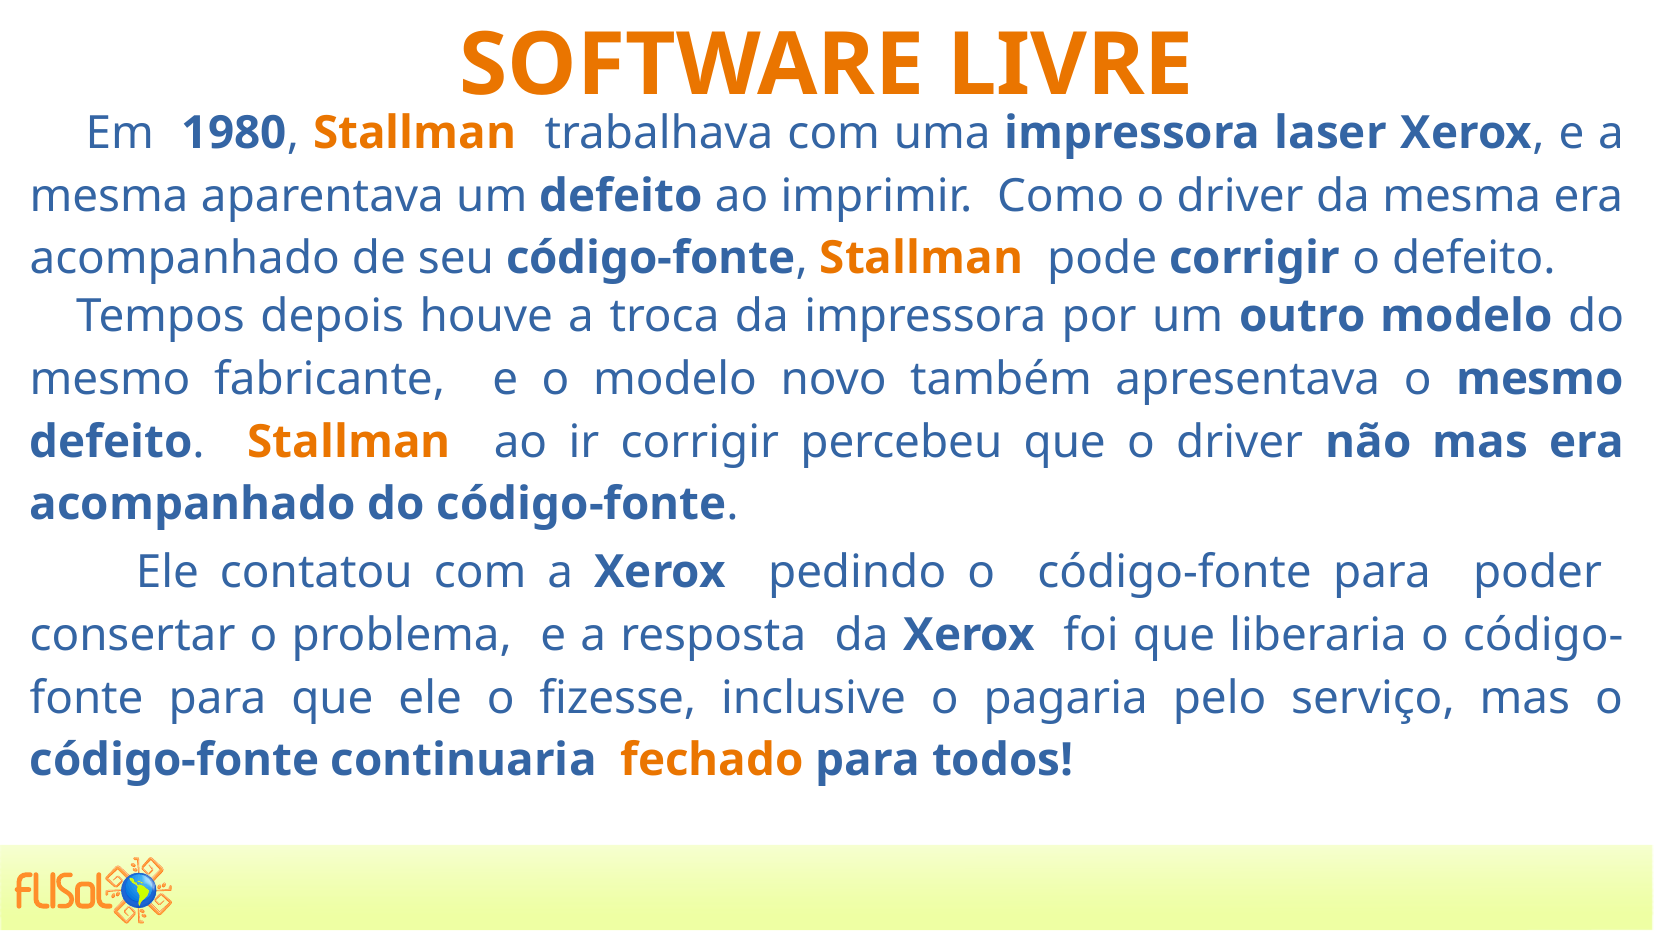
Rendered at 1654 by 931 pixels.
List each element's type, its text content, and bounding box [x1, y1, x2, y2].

text_box SOFTWARE LIVRE [29, 11, 1625, 110]
text_box Em 1980, Stallman trabalhava com uma impressora laser Xerox, e a mesma aparentava um defeito ao imprimir. Como o driver da mesma era acompanhado de seu código-fonte, Stallman pode corrigir o defeito. [29, 115, 1625, 271]
text_box [0, 844, 1654, 931]
text_box Tempos depois houve a troca da impressora por um outro modelo do mesmo fabricante, e o modelo novo também apresentava o mesmo defeito. Stallman ao ir corrigir percebeu que o driver não mas era acompanhado do código-fonte. [29, 304, 1625, 512]
text_box Ele contatou com a Xerox pedindo o código-fonte para poder consertar o problema, e a resposta da Xerox foi que liberaria o código-fonte para que ele o fizesse, inclusive o pagaria pelo serviço, mas o código-fonte continuaria fechado para todos! [29, 561, 1625, 768]
